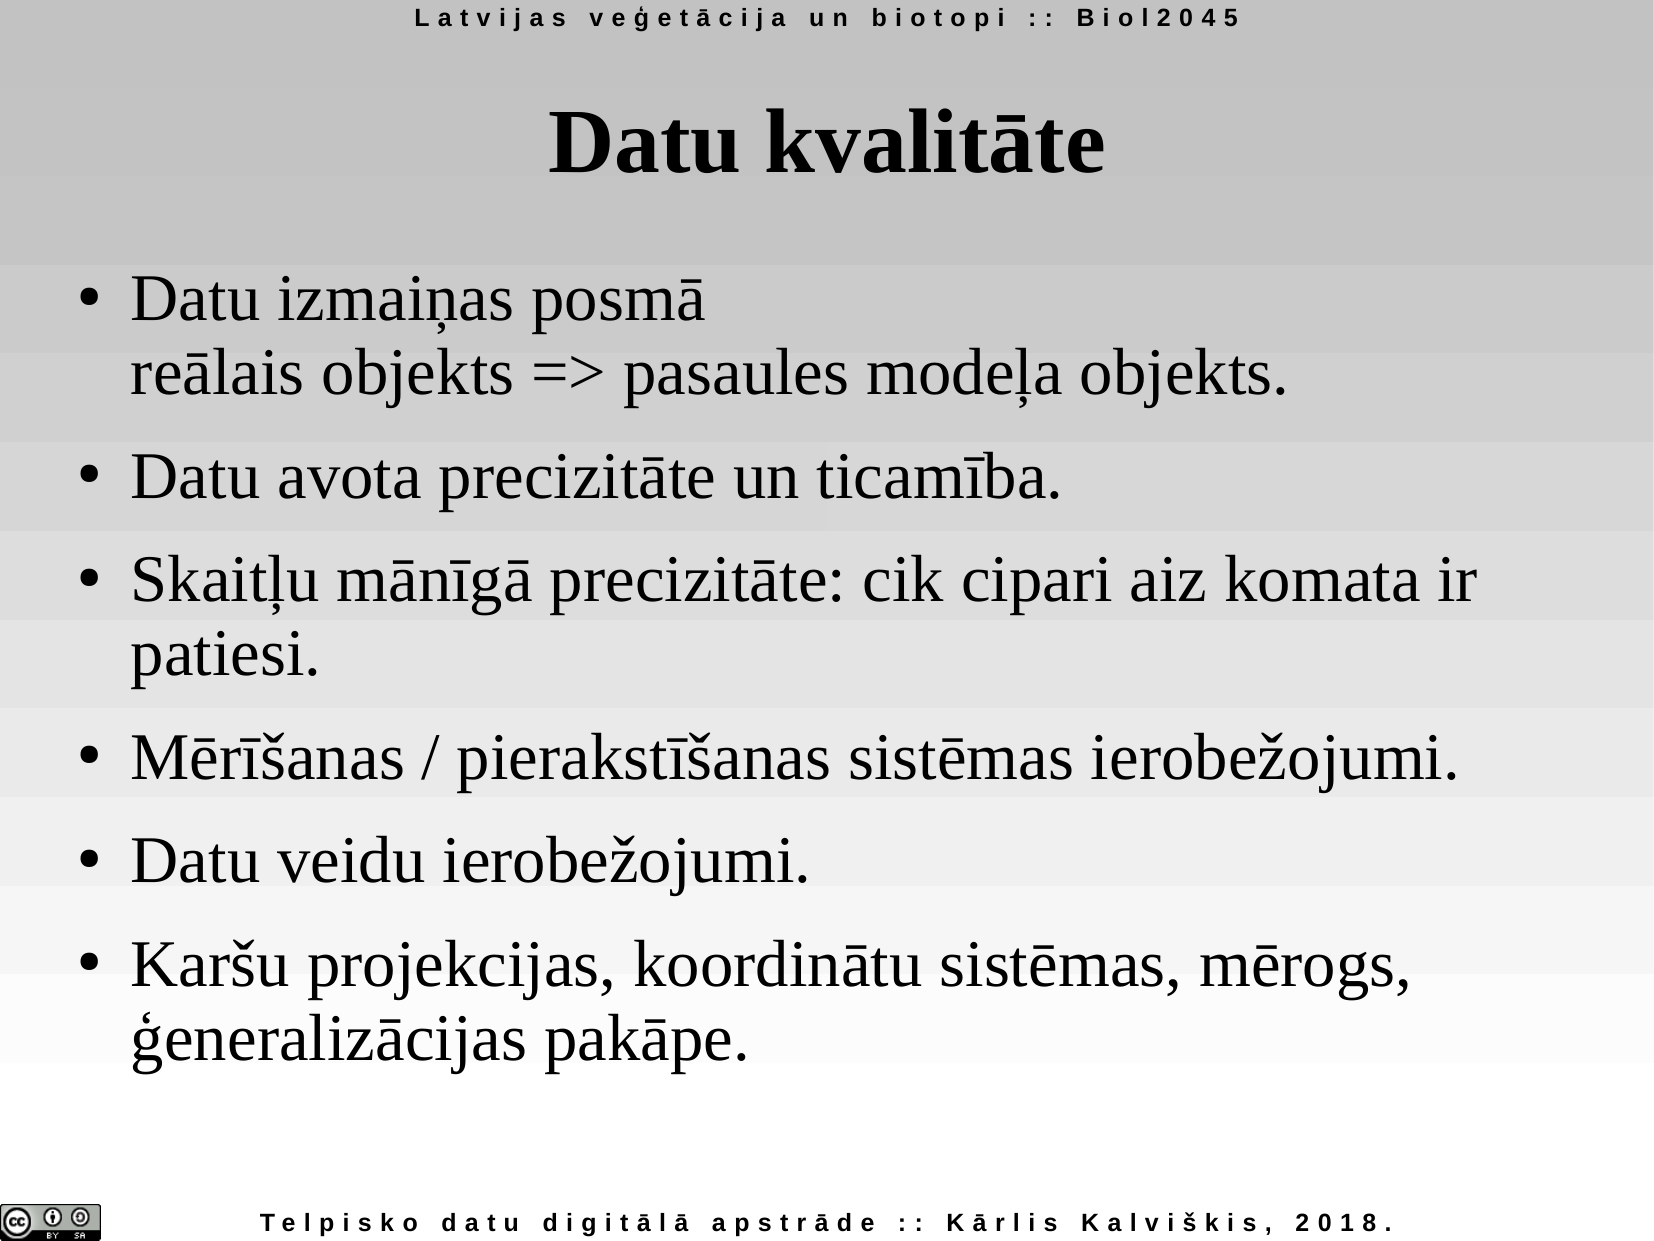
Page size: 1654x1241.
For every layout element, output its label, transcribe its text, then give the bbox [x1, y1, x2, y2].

list Datu izmaiņas posmā reālais objekts => pasaules modeļa objekts. Datu avota precizitāte un ticamība. Skaitļu mānīgā precizitāte: cik cipari aiz komata ir patiesi. Mērīšanas / pierakstīšanas sistēmas ierobežojumi. Datu veidu ierobežojumi. Karšu projekcijas, koordinātu sistēmas, mērogs, ģeneralizācijas pakāpe. [59, 261, 1596, 1175]
title Datu kvalitāte [59, 37, 1596, 246]
picture [0, 0, 1654, 1241]
